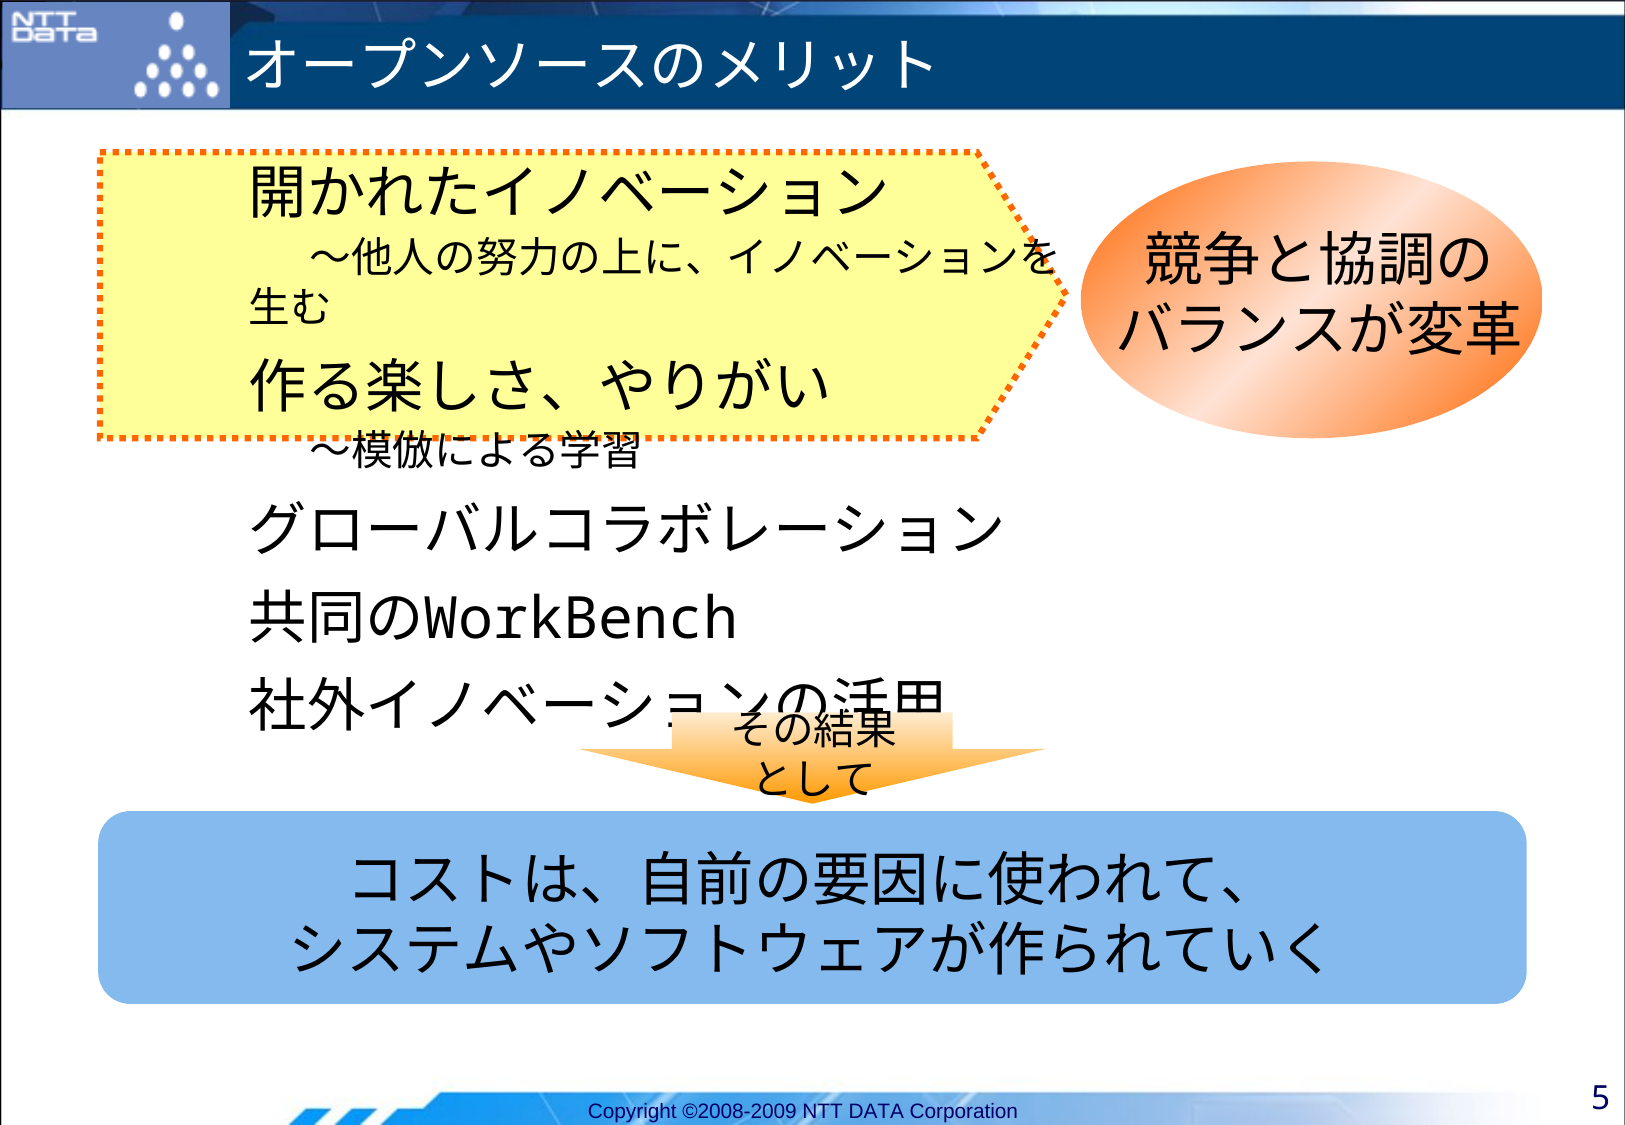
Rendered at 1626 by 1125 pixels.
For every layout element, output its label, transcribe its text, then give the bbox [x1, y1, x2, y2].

text_box [98, 811, 1527, 1004]
picture [0, 0, 1626, 1125]
text_box [578, 748, 668, 770]
text_box [1130, 161, 1493, 214]
text_box コストは、自前の要因に使われて、 システムやソフトウェアが作られていく [273, 834, 1352, 991]
text_box [959, 748, 1047, 770]
text_box 開かれたイノベーション ～他人の努力の上に、イノベーションを生む 作る楽しさ、やりがい ～模倣による学習 グローバルコラボレーション 共同のWorkBench 社外イノベーションの活用 [234, 147, 1099, 697]
text_box その結果 として [668, 694, 959, 811]
title オープンソースのメリット [236, 25, 1626, 101]
text_box [1538, 272, 1543, 328]
text_box [1112, 370, 1511, 439]
text_box [99, 152, 234, 439]
text_box 競争と協調の バランスが変革 [1100, 214, 1538, 370]
